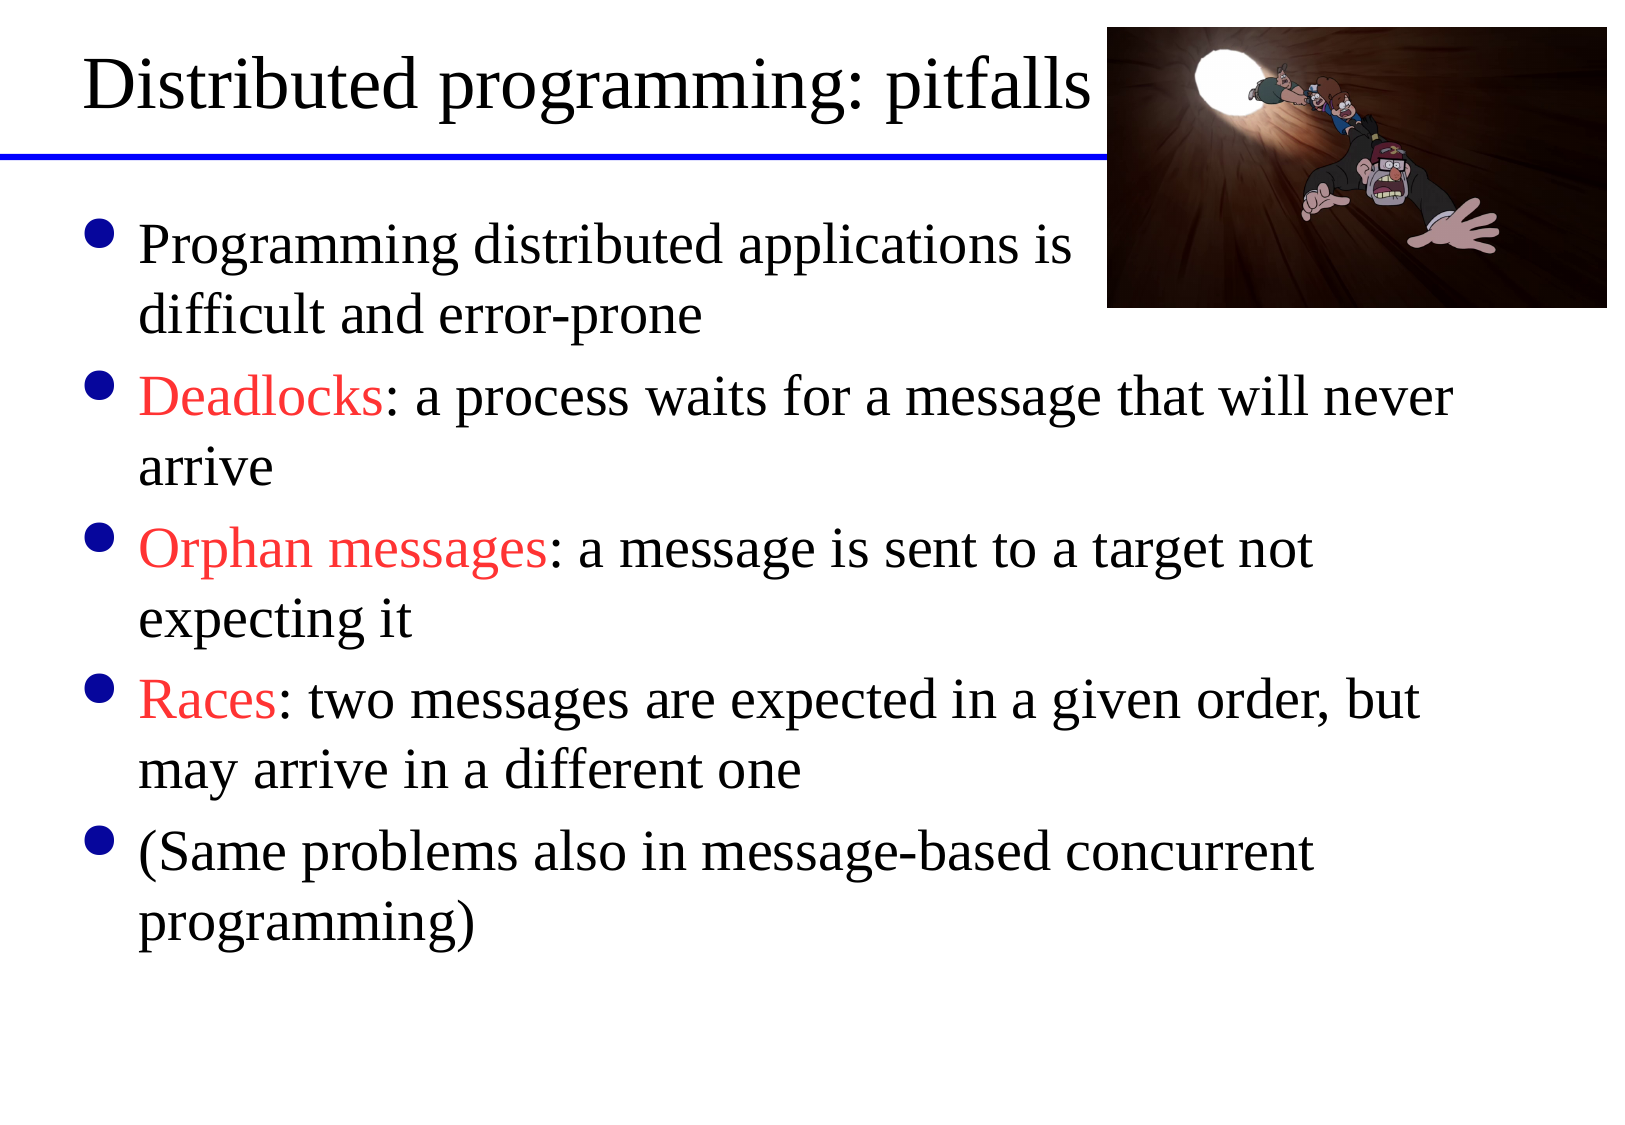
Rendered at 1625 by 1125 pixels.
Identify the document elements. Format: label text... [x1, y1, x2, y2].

list Programming distributed applications is difficult and error-prone Deadlocks: a process waits for a message that will never arrive Orphan messages: a message is sent to a target not expecting it Races: two messages are expected in a given order, but may arrive in a different one (Same problems also in message-based concurrent programming) [67, 198, 1546, 1061]
title Distributed programming: pitfalls [67, 27, 1107, 131]
picture [1107, 27, 1607, 308]
